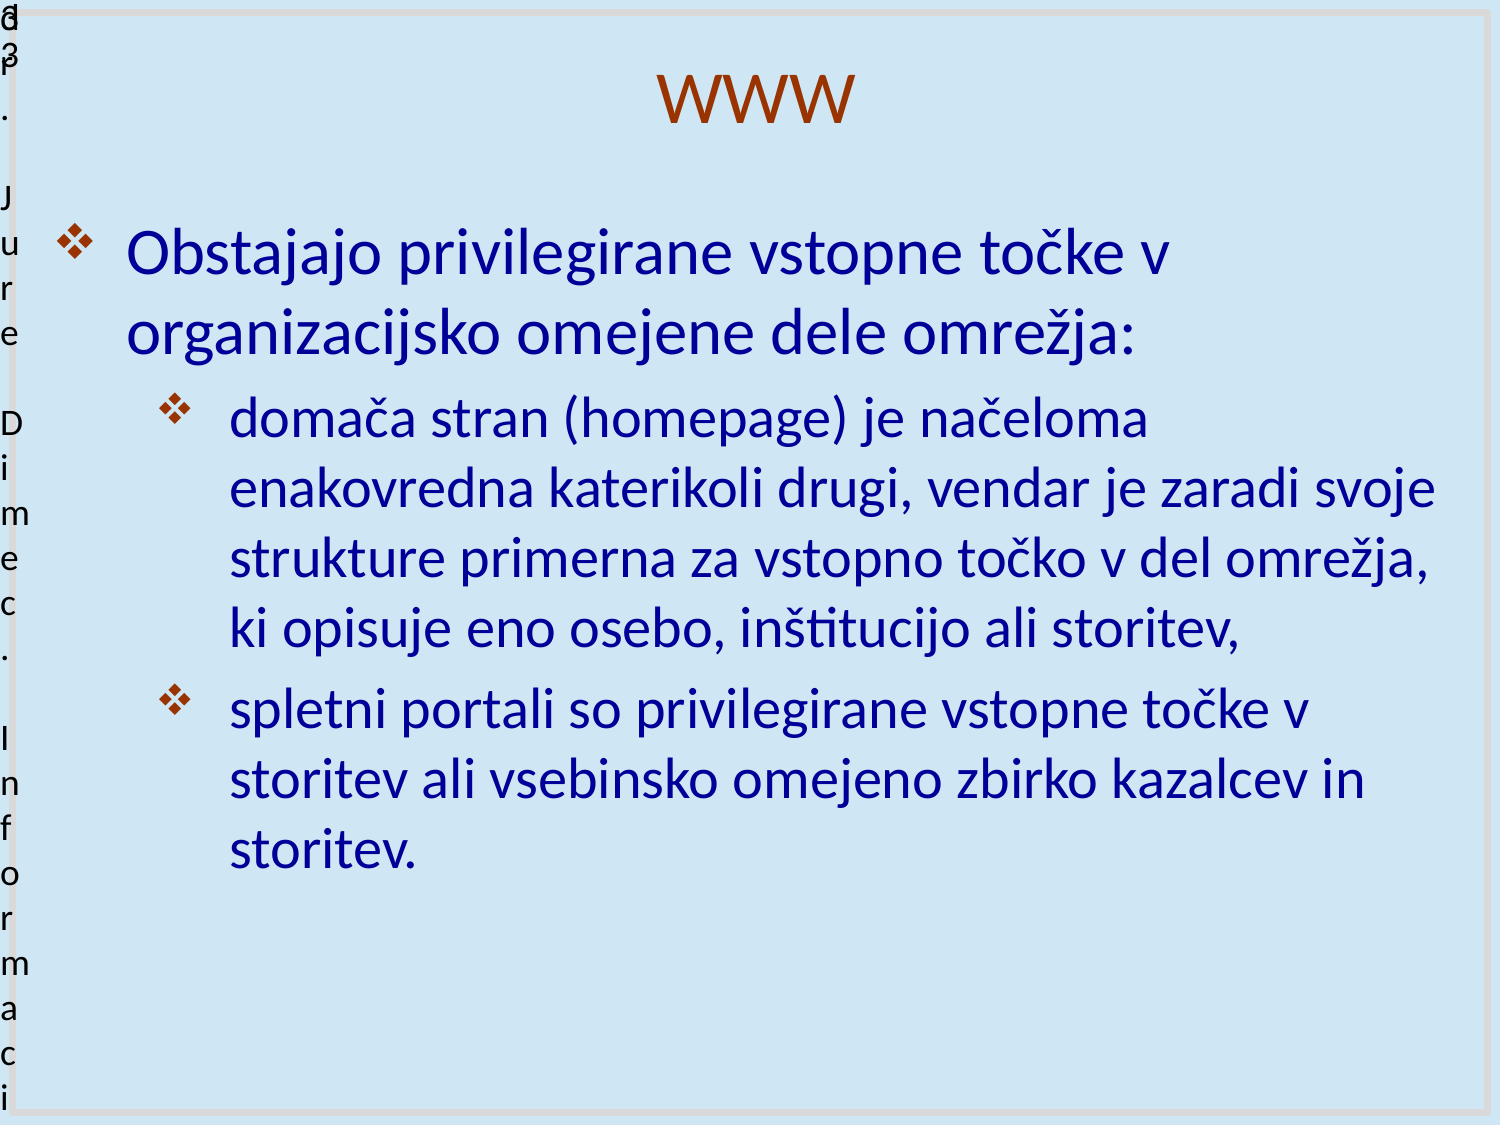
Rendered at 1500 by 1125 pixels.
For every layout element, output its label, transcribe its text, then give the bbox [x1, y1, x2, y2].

list Obstajajo privilegirane vstopne točke v organizacijsko omejene dele omrežja: domača stran (homepage) je načeloma enakovredna katerikoli drugi, vendar je zaradi svoje strukture primerna za vstopno točko v del omrežja, ki opisuje eno osebo, inštitucijo ali storitev, spletni portali so privilegirane vstopne točke v storitev ali vsebinsko omejeno zbirko kazalcev in storitev. [37, 200, 1475, 1050]
title WWW [37, 37, 1475, 150]
